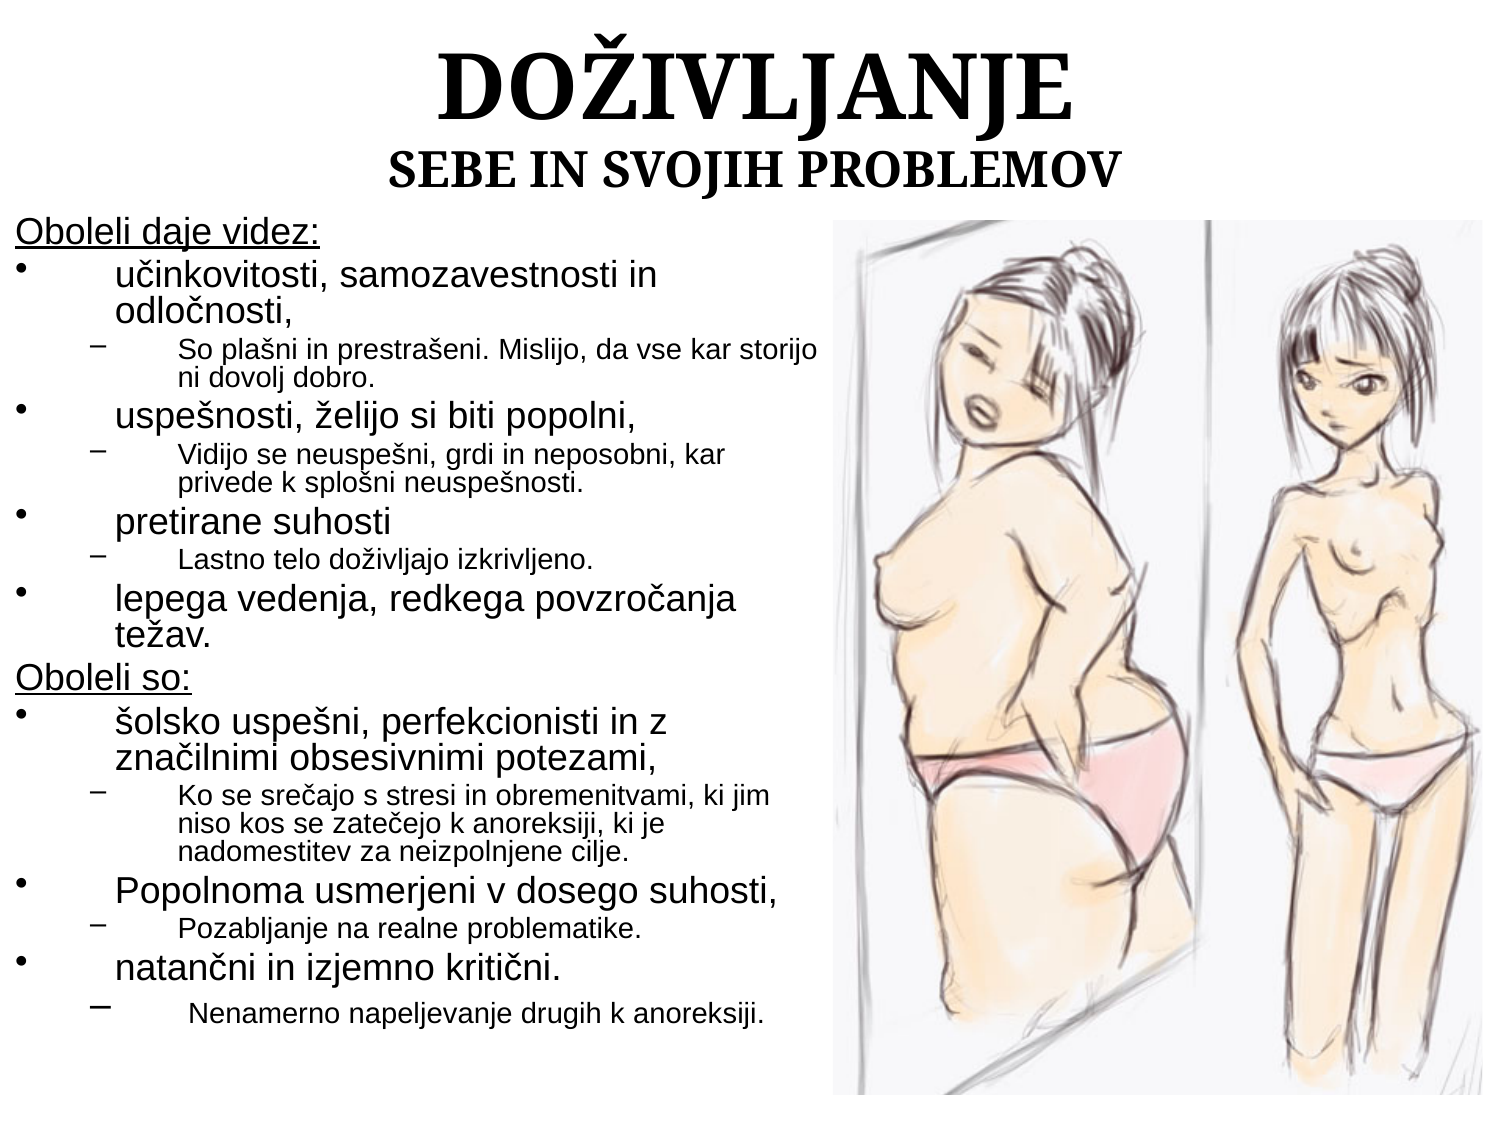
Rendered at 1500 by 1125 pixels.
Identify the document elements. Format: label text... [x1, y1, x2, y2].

list Oboleli daje videz: učinkovitosti, samozavestnosti in odločnosti, So plašni in prestrašeni. Mislijo, da vse kar storijo ni dovolj dobro. uspešnosti, želijo si biti popolni, Vidijo se neuspešni, grdi in neposobni, kar privede k splošni neuspešnosti. pretirane suhosti Lastno telo doživljajo izkrivljeno. lepega vedenja, redkega povzročanja težav. Oboleli so: šolsko uspešni, perfekcionisti in z značilnimi obsesivnimi potezami, Ko se srečajo s stresi in obremenitvami, ki jim niso kos se zatečejo k anoreksiji, ki je nadomestitev za neizpolnjene cilje. Popolnoma usmerjeni v dosego suhosti, Pozabljanje na realne problematike. natančni in izjemno kritični. Nenamerno napeljevanje drugih k anoreksiji. [0, 208, 841, 1094]
title DOŽIVLJANJE SEBE IN SVOJIH PROBLEMOV [29, 19, 1483, 207]
picture [832, 220, 1483, 1095]
